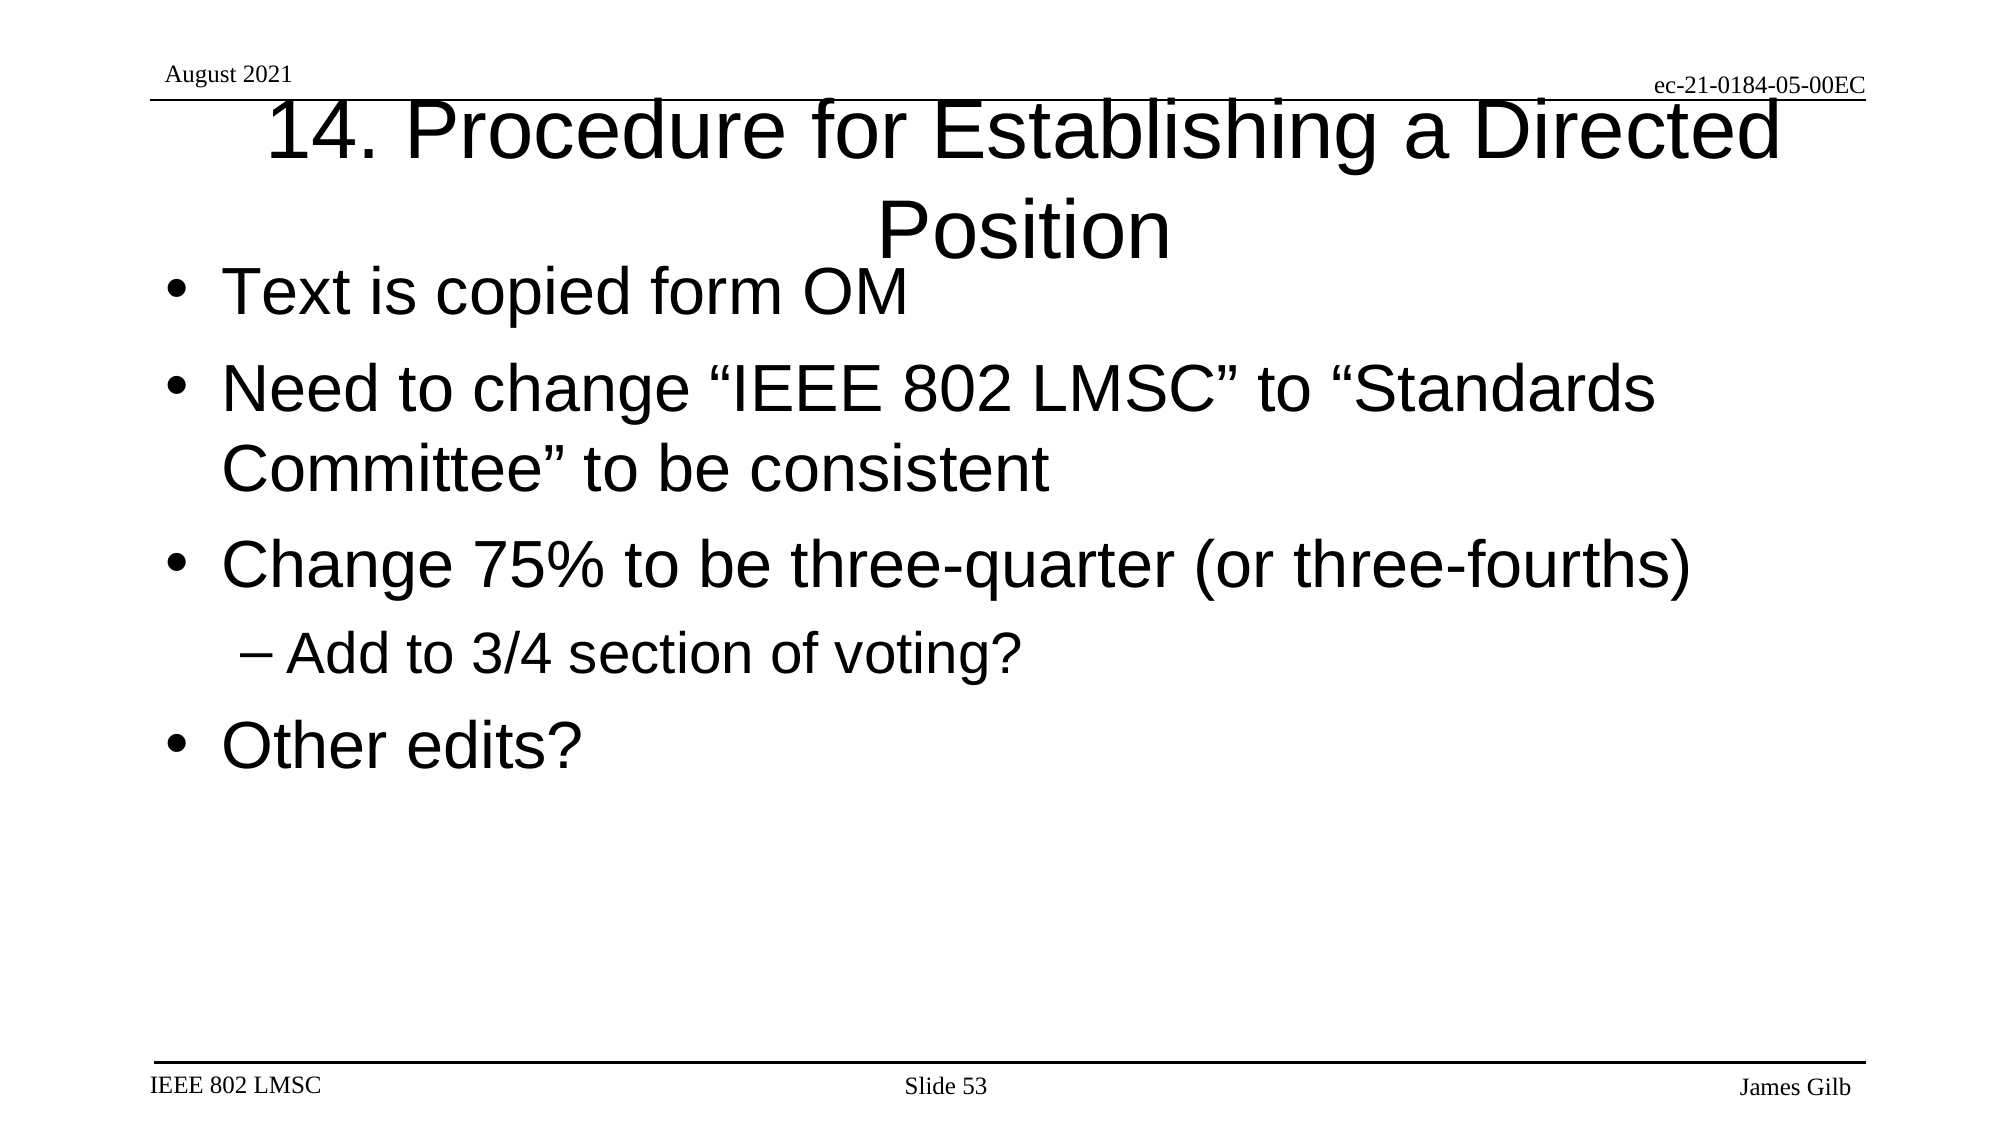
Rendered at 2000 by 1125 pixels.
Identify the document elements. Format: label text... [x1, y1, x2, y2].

list Text is copied form OM Need to change “IEEE 802 LMSC” to “Standards Committee” to be consistent Change 75% to be three-quarter (or three-fourths) Add to 3/4 section of voting? Other edits? [149, 239, 1900, 1051]
title 14. Procedure for Establishing a Directed Position [149, 67, 1900, 239]
